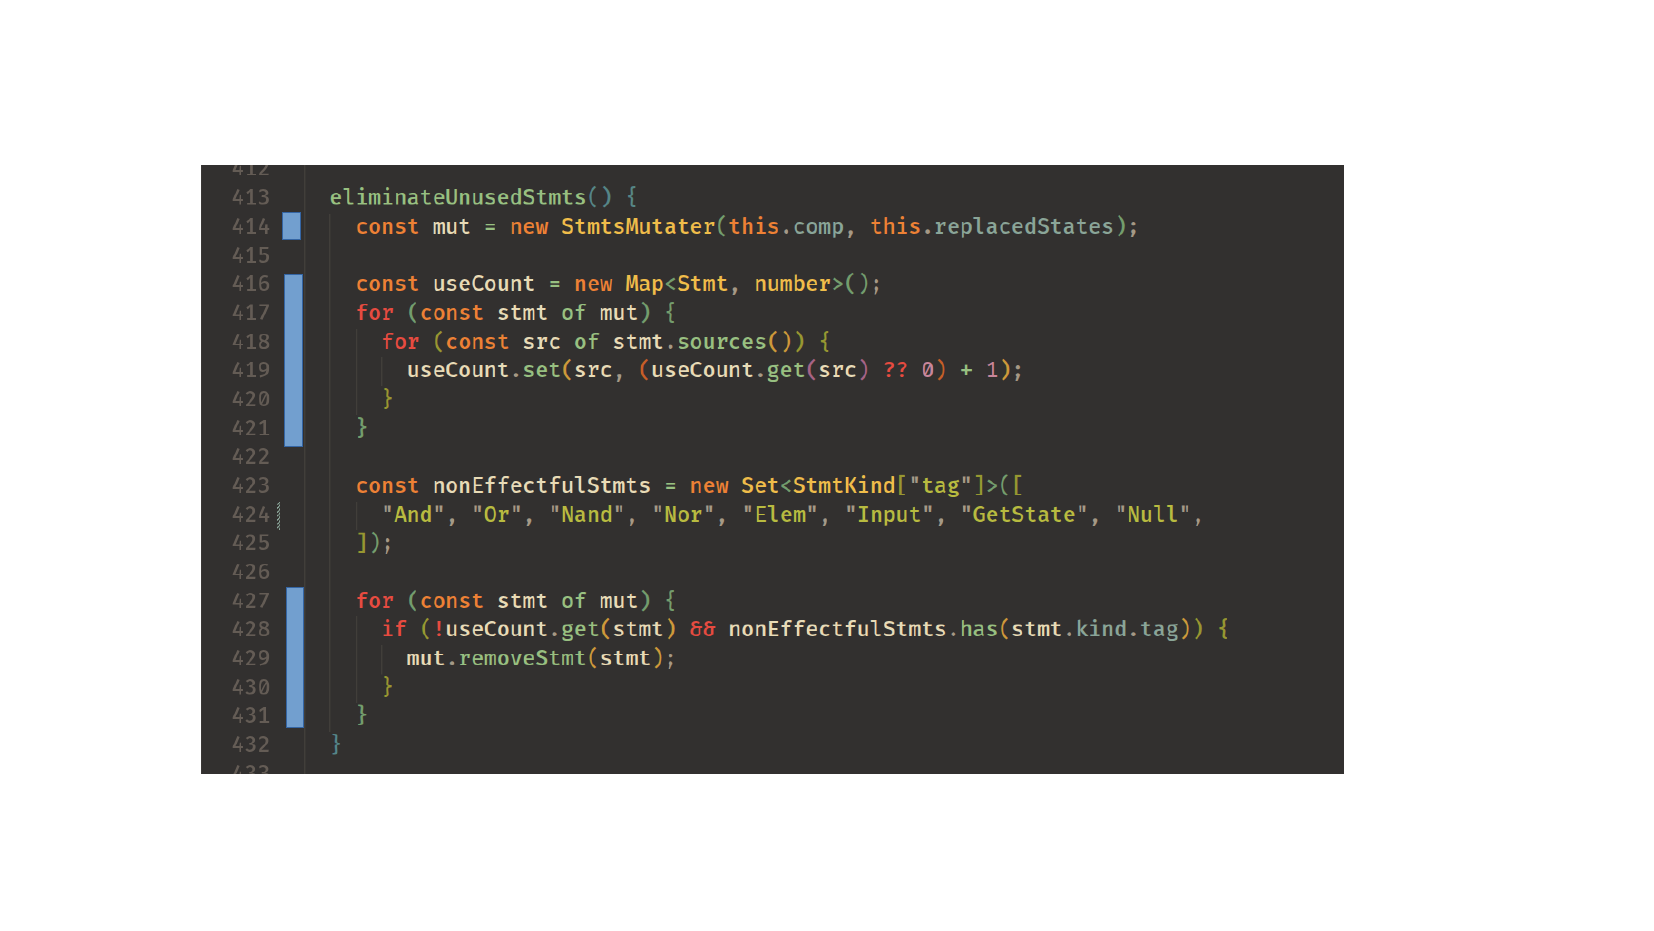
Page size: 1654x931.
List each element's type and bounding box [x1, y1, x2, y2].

text_box [282, 212, 301, 240]
picture [201, 165, 1344, 774]
text_box [284, 274, 303, 447]
text_box [286, 587, 304, 728]
